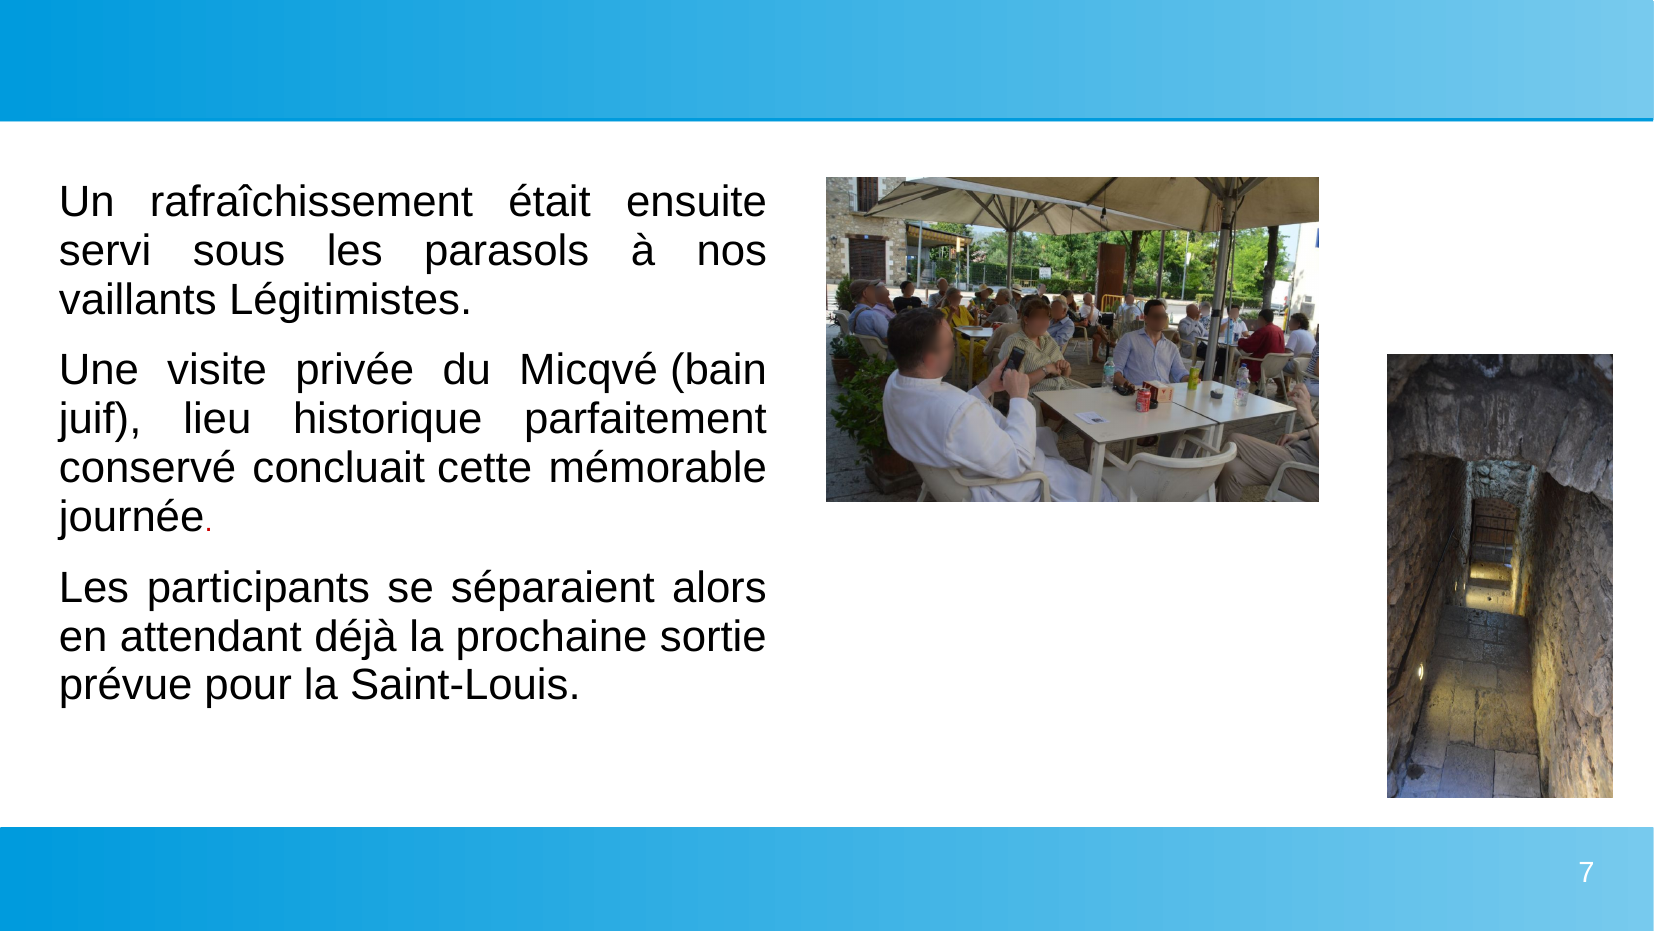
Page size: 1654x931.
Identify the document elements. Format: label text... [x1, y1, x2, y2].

picture [826, 177, 1319, 502]
picture [1387, 354, 1613, 798]
list Un rafraîchissement était ensuite servi sous les parasols à nos vaillants Légitimistes. Une visite privée du Micqvé (bain juif), lieu historique parfaitement conservé concluait cette mémorable journée. Les participants se séparaient alors en attendant déjà la prochaine sortie prévue pour la Saint-Louis. [59, 177, 768, 768]
